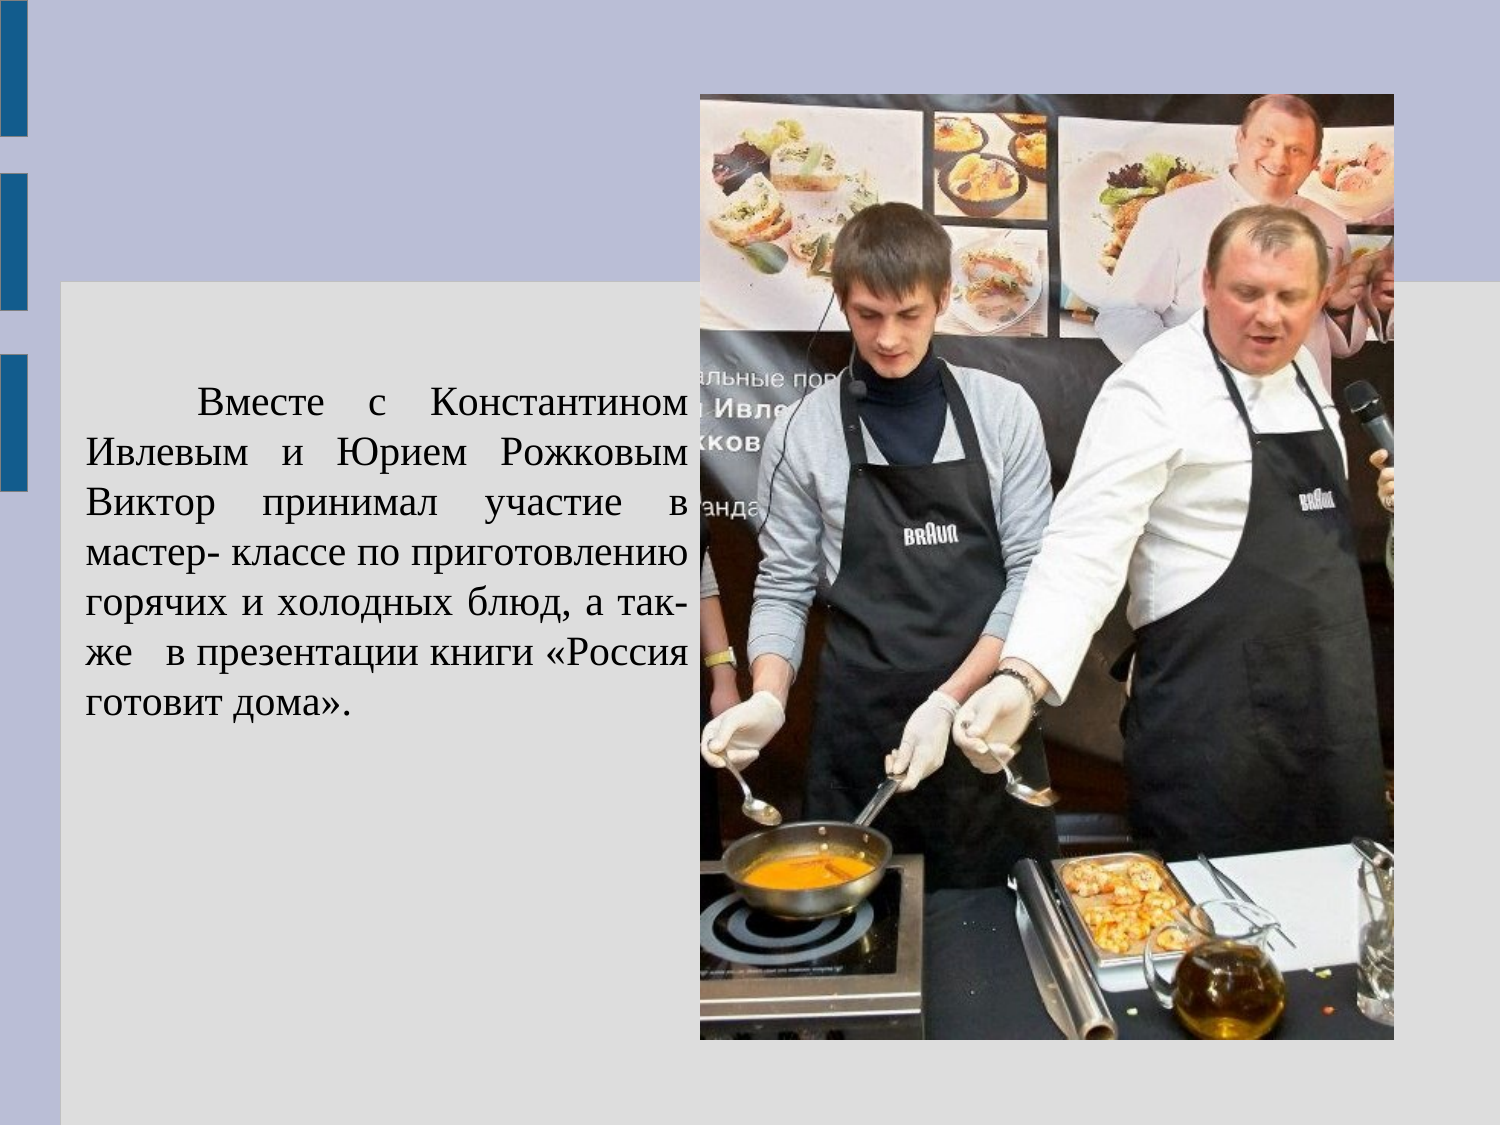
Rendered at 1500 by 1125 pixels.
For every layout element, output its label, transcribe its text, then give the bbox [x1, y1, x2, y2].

picture [700, 94, 1394, 1040]
list Вместе с Константином Ивлевым и Юрием Рожковым Виктор принимал участие в мастер- классе по приготовлению горячих и холодных блюд, а так-же в презентации книги «Россия готовит дома». [70, 366, 704, 1053]
